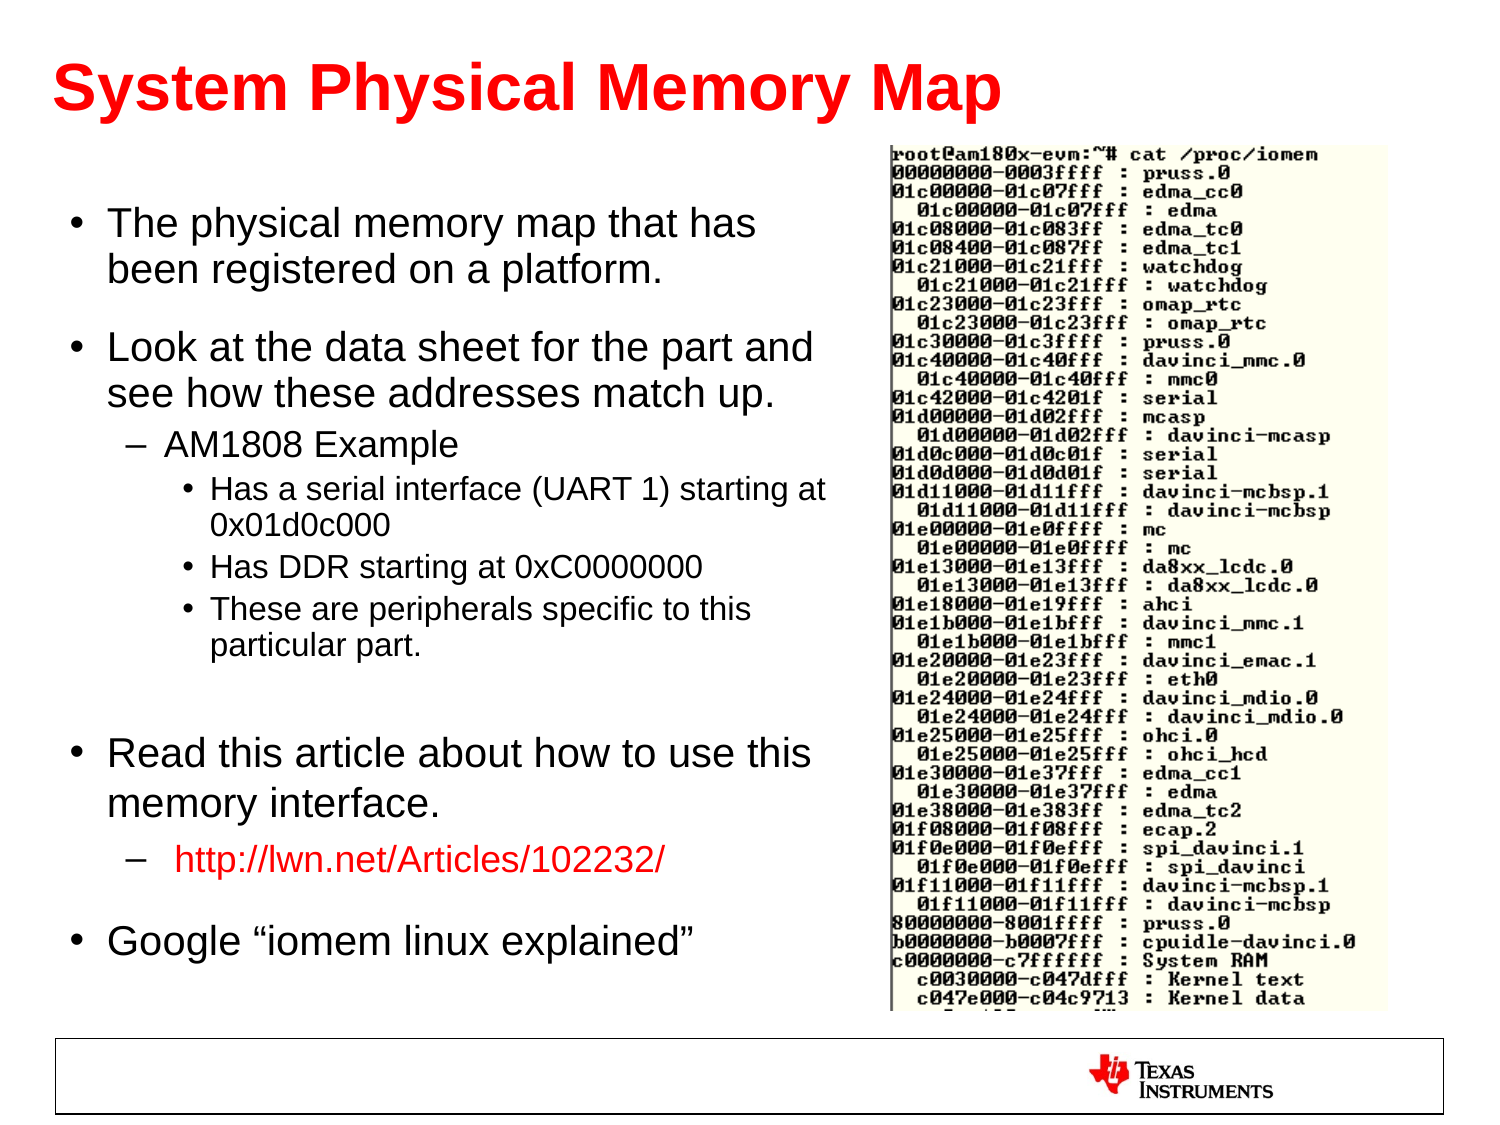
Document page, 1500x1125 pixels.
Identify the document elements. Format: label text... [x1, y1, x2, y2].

picture [890, 145, 1388, 1011]
title System Physical Memory Map [37, 23, 1426, 158]
picture [1087, 1052, 1274, 1099]
text_box Read this article about how to use this memory interface. http://lwn.net/Articles/102232/ Google “iomem linux explained” [54, 718, 862, 951]
list The physical memory map that has been registered on a platform. Look at the data sheet for the part and see how these addresses match up. AM1808 Example Has a serial interface (UART 1) starting at 0x01d0c000 Has DDR starting at 0xC0000000 These are peripherals specific to this particular part. [54, 194, 864, 712]
